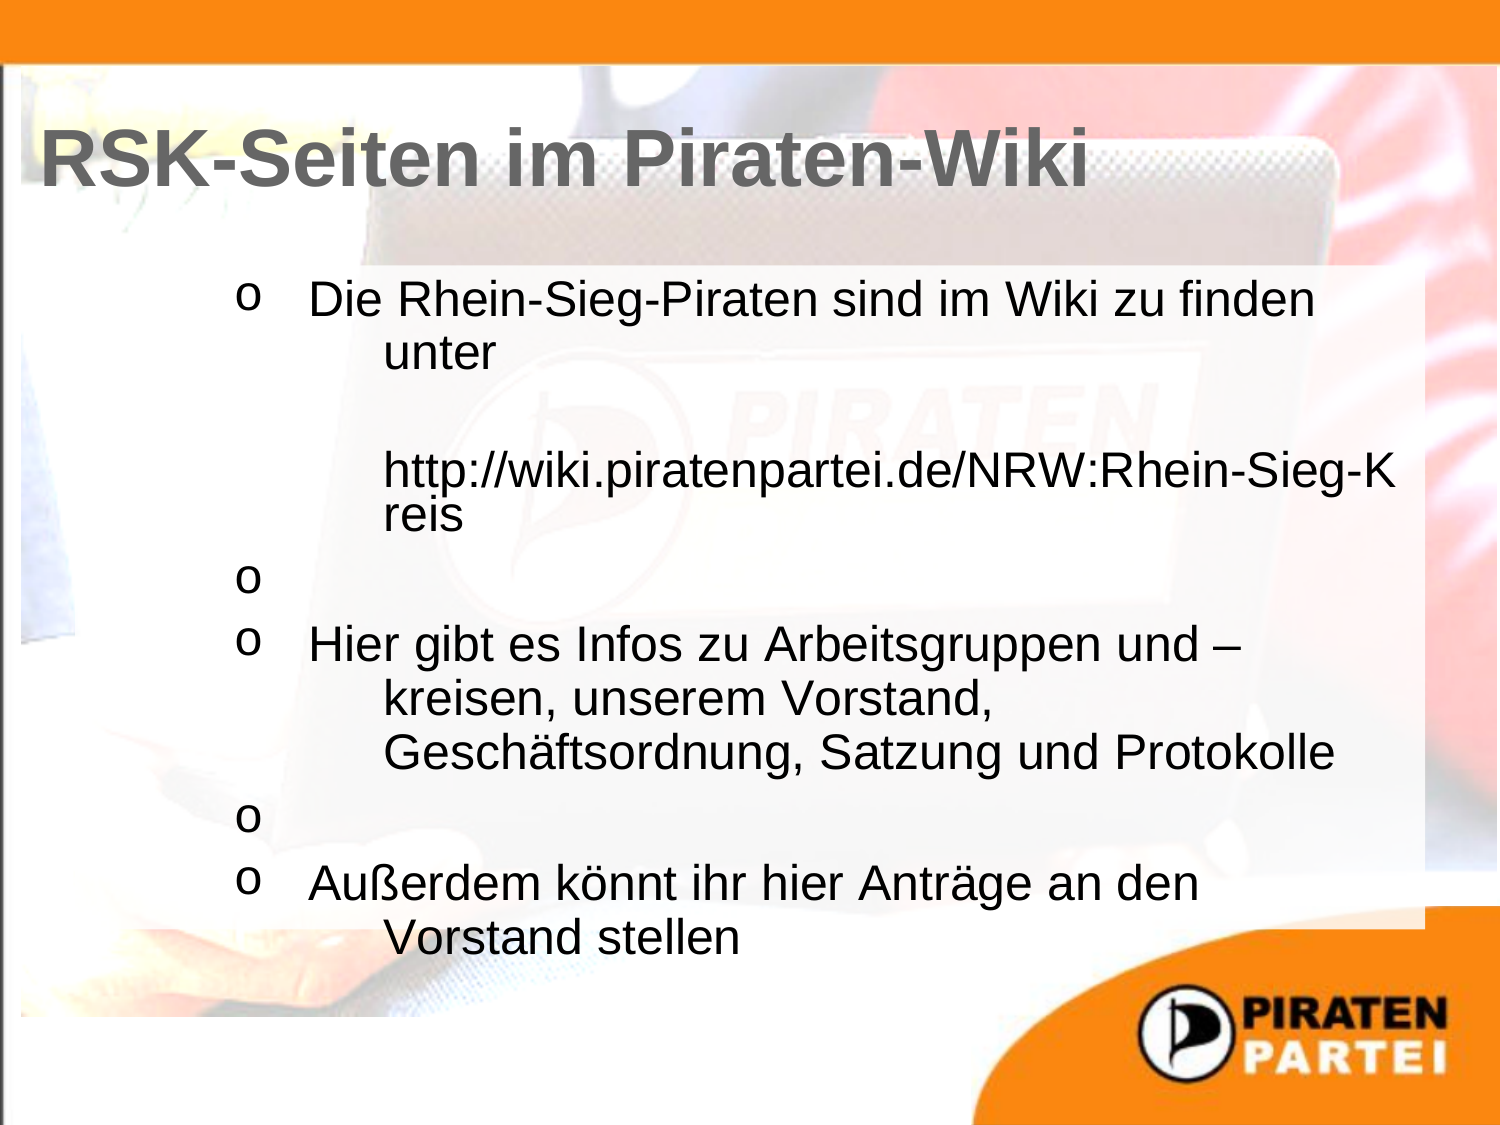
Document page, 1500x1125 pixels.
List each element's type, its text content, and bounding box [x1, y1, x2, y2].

list Die Rhein-Sieg-Piraten sind im Wiki zu finden unter http://wiki.piratenpartei.de/NRW:Rhein-Sieg-Kreis Hier gibt es Infos zu Arbeitsgruppen und –kreisen, unserem Vorstand, Geschäftsordnung, Satzung und Protokolle Außerdem könnt ihr hier Anträge an den Vorstand stellen [75, 265, 1426, 824]
title RSK-Seiten im Piraten-Wiki [24, 97, 1375, 212]
picture [21, 66, 1500, 1125]
